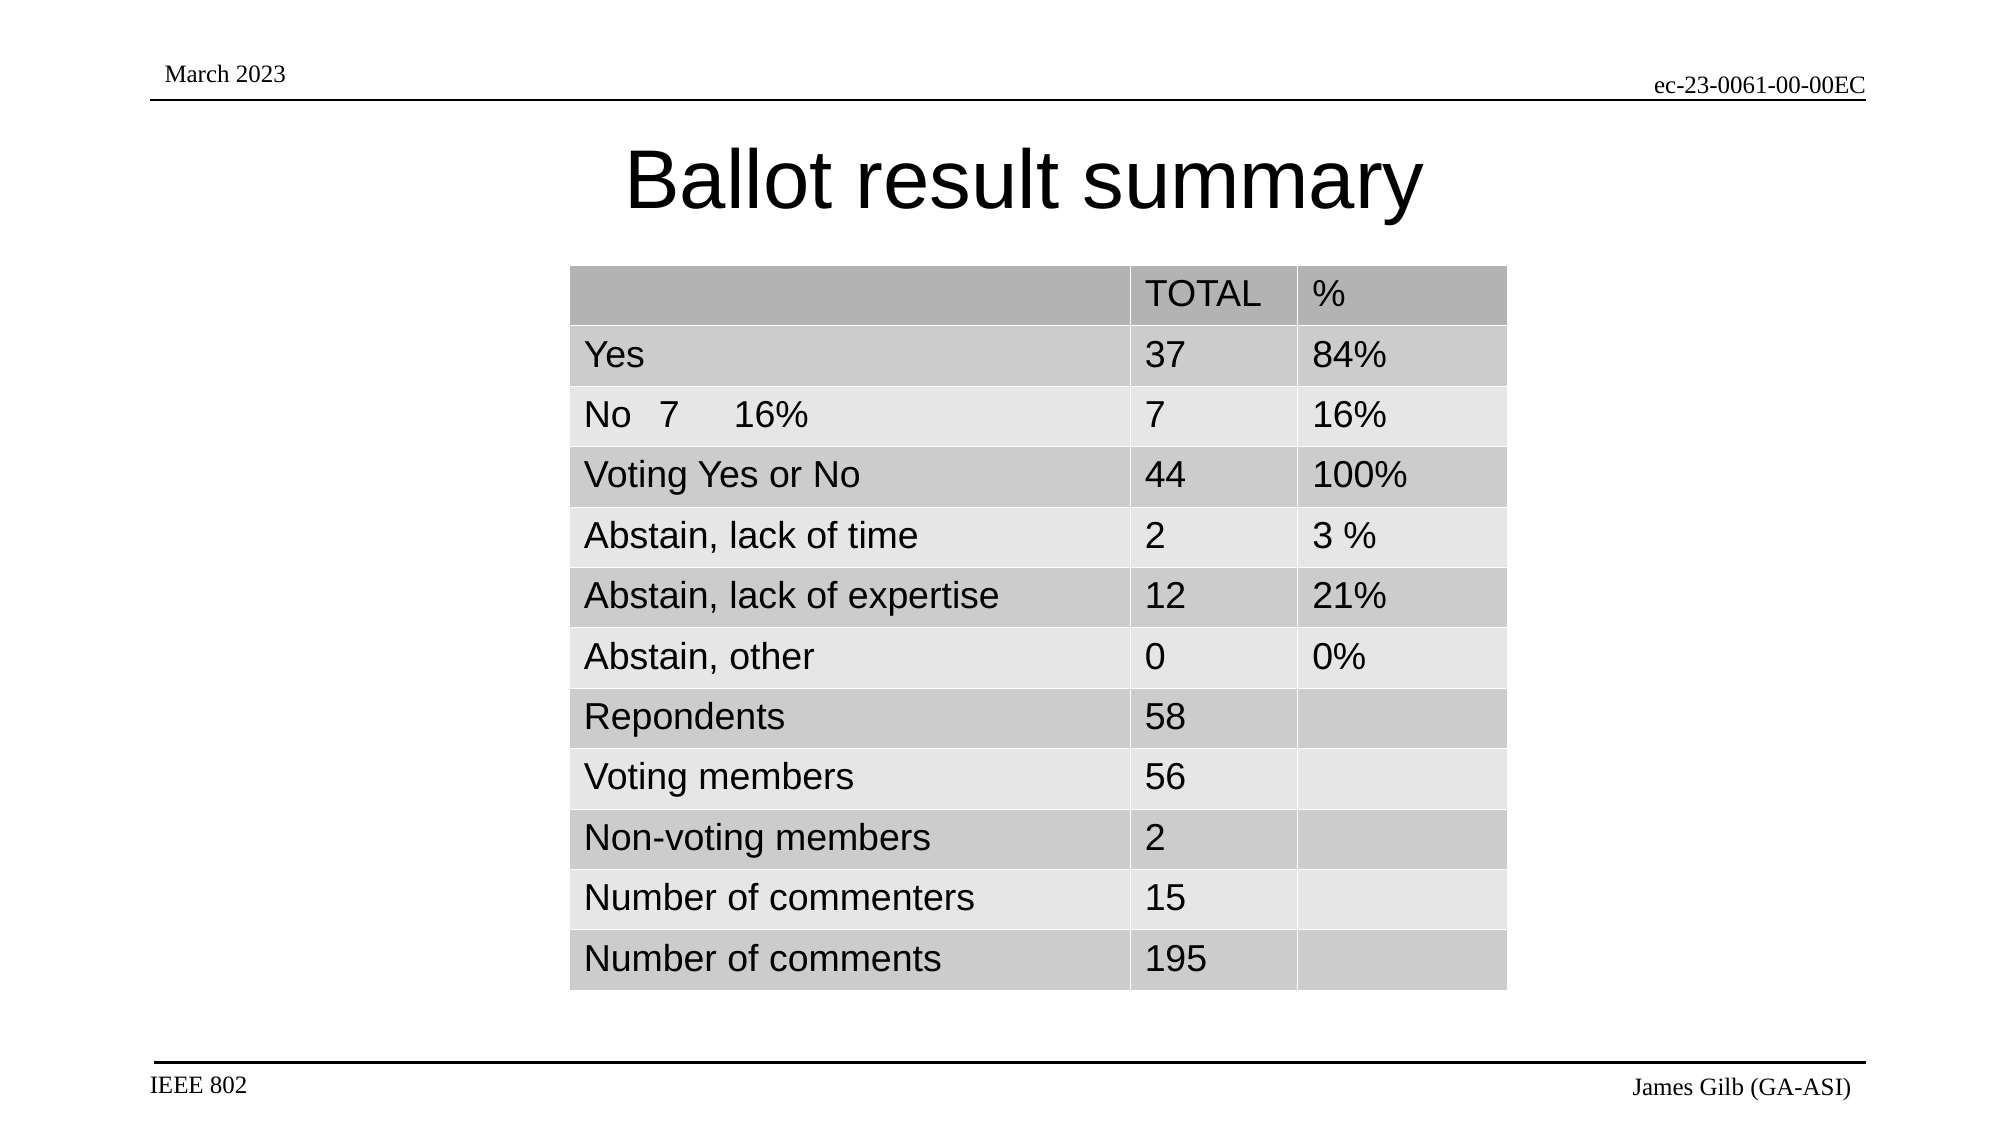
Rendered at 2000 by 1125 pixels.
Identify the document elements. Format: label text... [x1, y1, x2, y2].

table_cell Abstain, lack of expertise [570, 568, 1130, 627]
table_header % [1298, 266, 1507, 325]
table_cell 7 [1131, 387, 1297, 446]
table_cell 37 [1131, 326, 1297, 386]
table_cell 16% [1298, 387, 1507, 446]
table_cell 100% [1298, 447, 1507, 507]
table_cell [1298, 749, 1507, 809]
table_cell 3 % [1298, 508, 1507, 567]
table_cell 195 [1131, 930, 1297, 990]
table_cell 0 [1131, 628, 1297, 688]
table_cell Yes [570, 326, 1130, 386]
table_cell Voting members [570, 749, 1130, 809]
table_cell Abstain, other [570, 628, 1130, 688]
table_cell [1298, 810, 1507, 869]
table_cell 15 [1131, 870, 1297, 929]
table_cell Repondents [570, 689, 1130, 748]
table_cell 2 [1131, 810, 1297, 869]
table_cell 21% [1298, 568, 1507, 627]
table_cell [1298, 870, 1507, 929]
table_cell [1298, 930, 1507, 990]
table_cell 56 [1131, 749, 1297, 809]
table_cell 2 [1131, 508, 1297, 567]
table_cell Non-voting members [570, 810, 1130, 869]
table_cell 84% [1298, 326, 1507, 386]
table_cell Voting Yes or No [570, 447, 1130, 507]
table_cell Number of comments [570, 930, 1130, 990]
table_cell No 7 16% [570, 387, 1130, 446]
table_header TOTAL [1131, 266, 1297, 325]
table_cell 44 [1131, 447, 1297, 507]
table_header [570, 266, 1130, 325]
table_cell 58 [1131, 689, 1297, 748]
title Ballot result summary [149, 112, 1900, 238]
table_cell Abstain, lack of time [570, 508, 1130, 567]
table_cell 12 [1131, 568, 1297, 627]
table_cell 0% [1298, 628, 1507, 688]
table_cell [1298, 689, 1507, 748]
table_cell Number of commenters [570, 870, 1130, 929]
